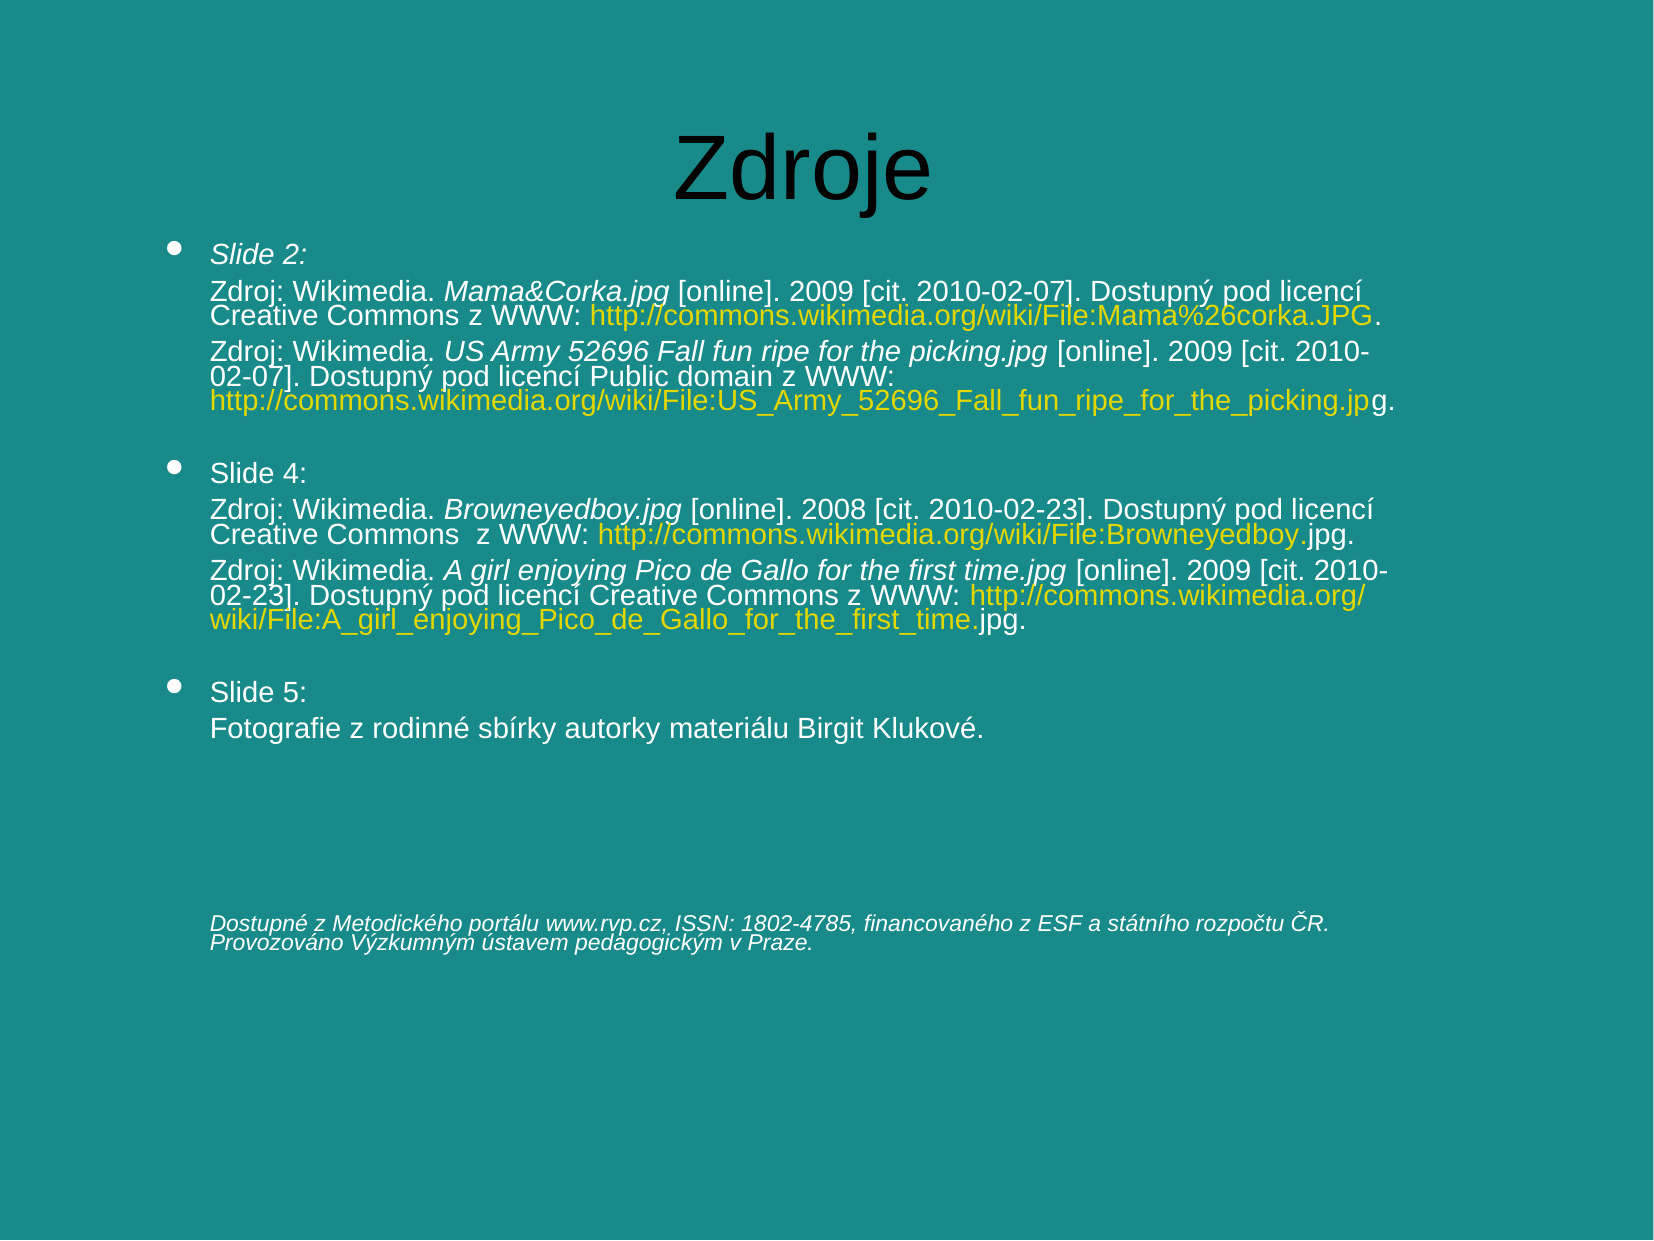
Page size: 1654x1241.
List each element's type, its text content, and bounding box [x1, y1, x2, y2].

title Zdroje [150, 44, 1426, 233]
list Slide 2: Zdroj: Wikimedia. Mama&Corka.jpg [online]. 2009 [cit. 2010-02-07]. Dostupný pod licencí Creative Commons z WWW: http://commons.wikimedia.org/wiki/File:Mama%26corka.JPG. Zdroj: Wikimedia. US Army 52696 Fall fun ripe for the picking.jpg [online]. 2009 [cit. 2010-02-07]. Dostupný pod licencí Public domain z WWW: http://commons.wikimedia.org/wiki/File:US_Army_52696_Fall_fun_ripe_for_the_picking.jpg. Slide 4: Zdroj: Wikimedia. Browneyedboy.jpg [online]. 2008 [cit. 2010-02-23]. Dostupný pod licencí Creative Commons z WWW: http://commons.wikimedia.org/wiki/File:Browneyedboy.jpg. Zdroj: Wikimedia. A girl enjoying Pico de Gallo for the first time.jpg [online]. 2009 [cit. 2010-02-23]. Dostupný pod licencí Creative Commons z WWW: http://commons.wikimedia.org/wiki/File:A_girl_enjoying_Pico_de_Gallo_for_the_first_time.jpg. Slide 5: Fotografie z rodinné sbírky autorky materiálu Birgit Klukové. Dostupné z Metodického portálu www.rvp.cz, ISSN: 1802-4785, financovaného z ESF a státního rozpočtu ČR. Provozováno Výzkumným ústavem pedagogickým v Praze. [150, 237, 1426, 988]
